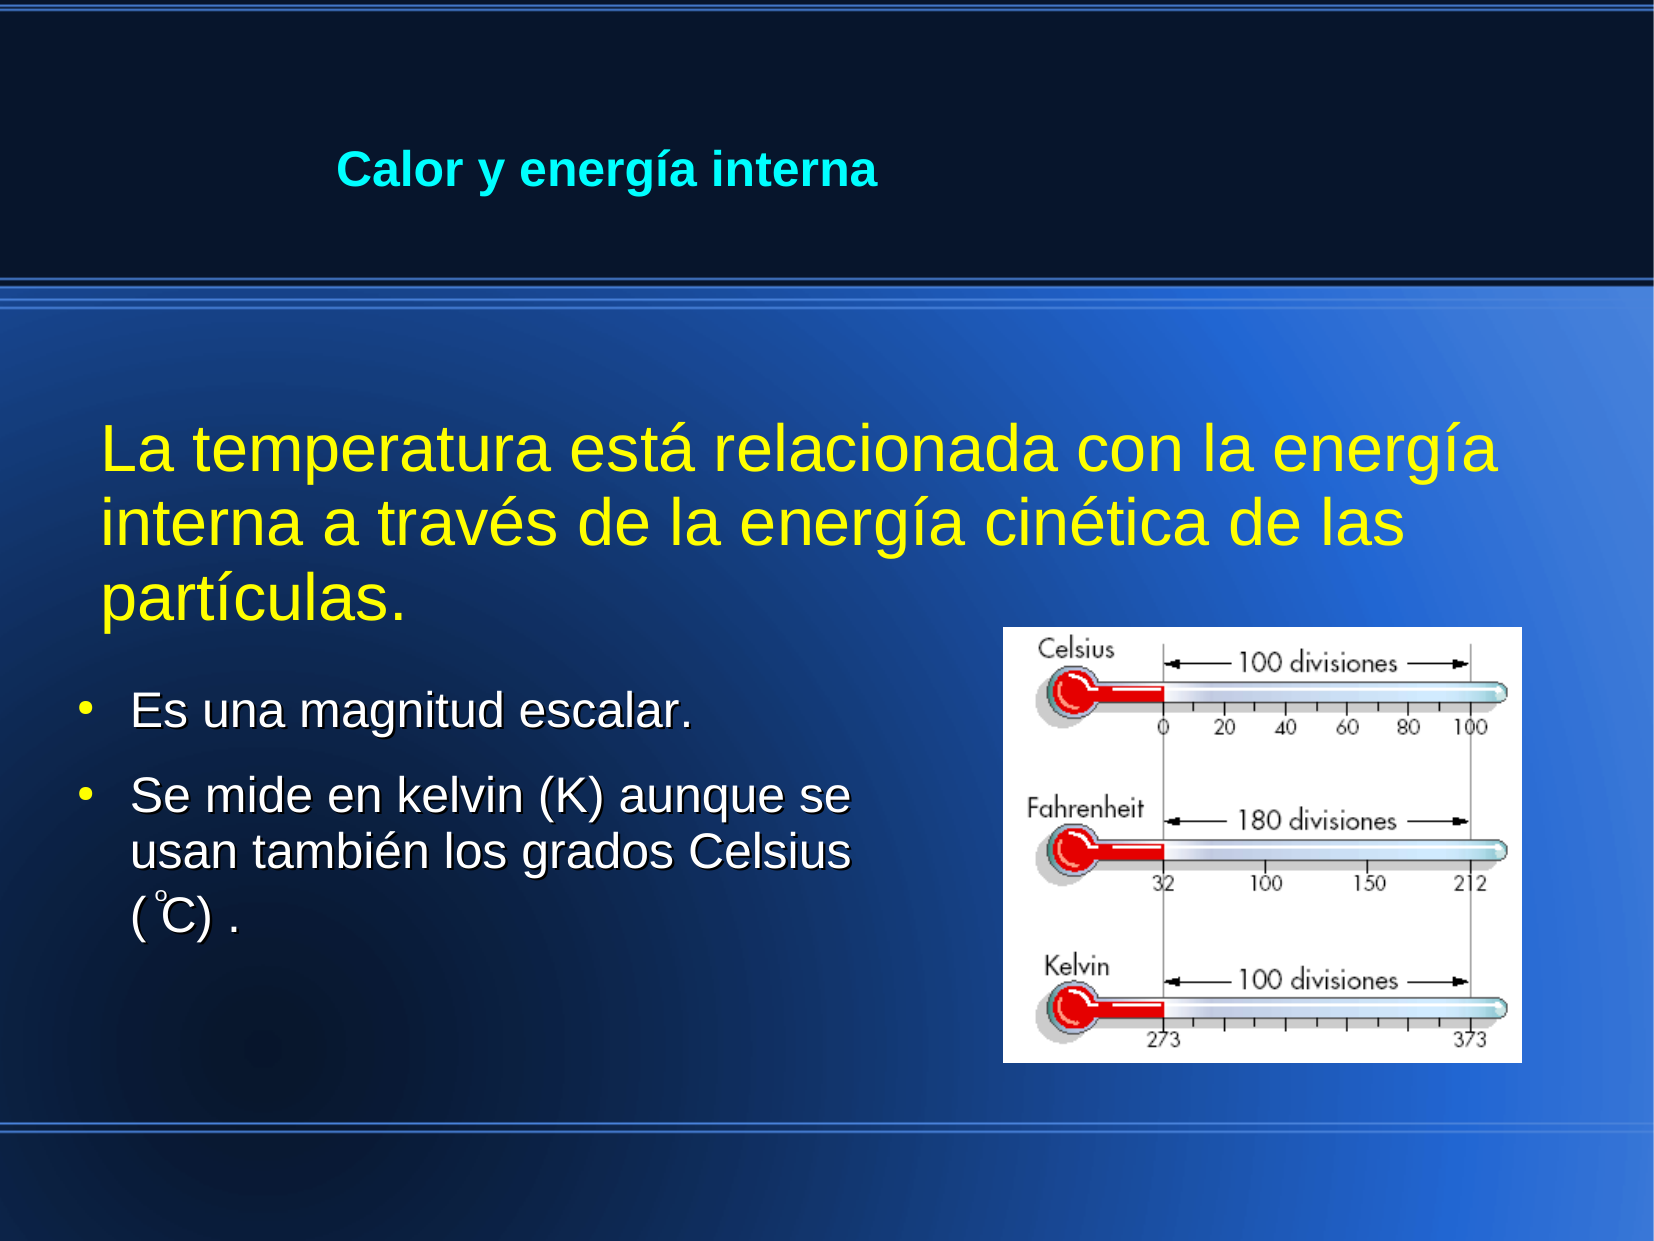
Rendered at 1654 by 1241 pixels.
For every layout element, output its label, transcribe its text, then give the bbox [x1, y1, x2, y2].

list La temperatura está relacionada con la energía interna a través de la energía cinética de las partículas. [29, 306, 1595, 635]
picture [0, 0, 1654, 1241]
title Calor y energía interna [32, 118, 1182, 220]
text_box Es una magnitud escalar. Se mide en kelvin (K) aunque se usan también los grados Celsius ( ͦC) . [59, 681, 945, 945]
